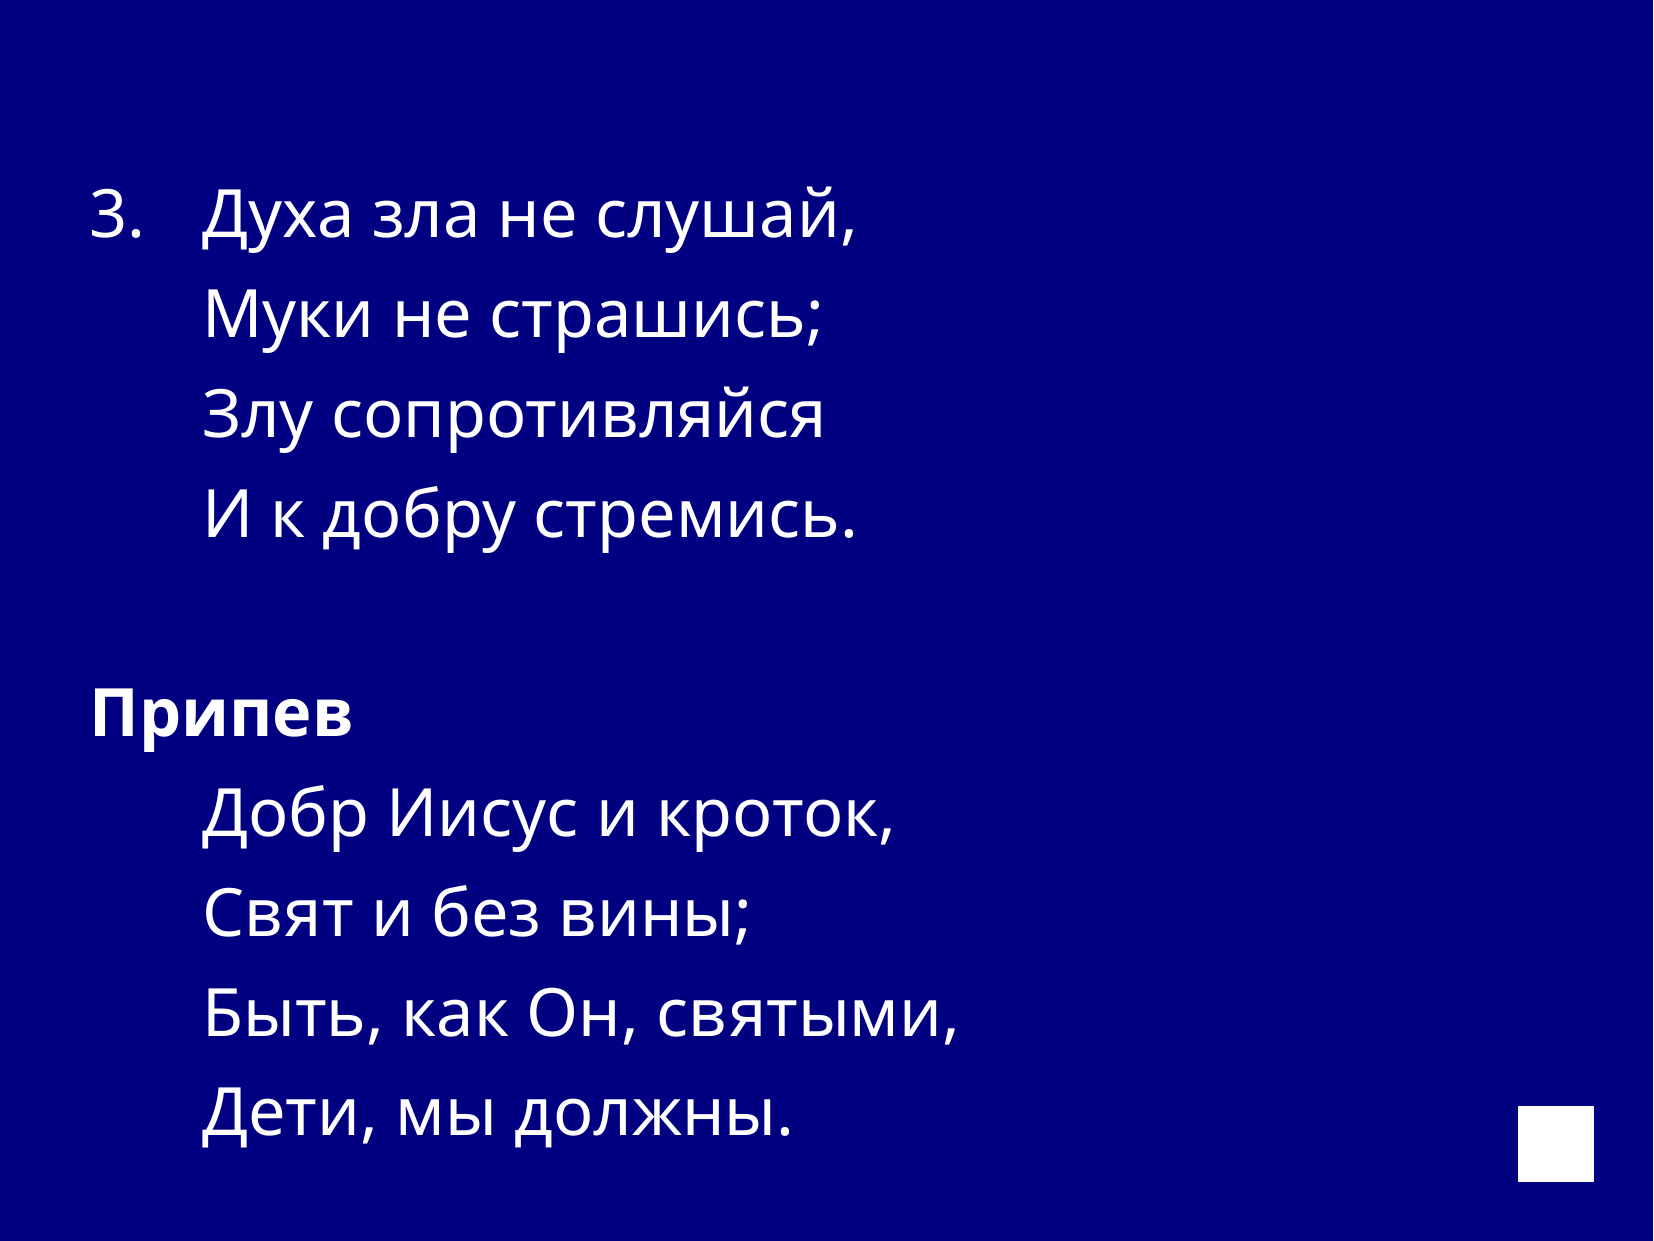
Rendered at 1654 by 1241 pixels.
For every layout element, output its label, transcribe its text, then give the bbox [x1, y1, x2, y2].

text_box [1518, 1106, 1594, 1182]
text_box 3. Духа зла не слушай, Муки не страшись; Злу сопротивляйся И к добру стремись. Припев Добр Иисус и кроток, Свят и без вины; Быть, как Он, святыми, Дети, мы должны. [75, 150, 1576, 1163]
